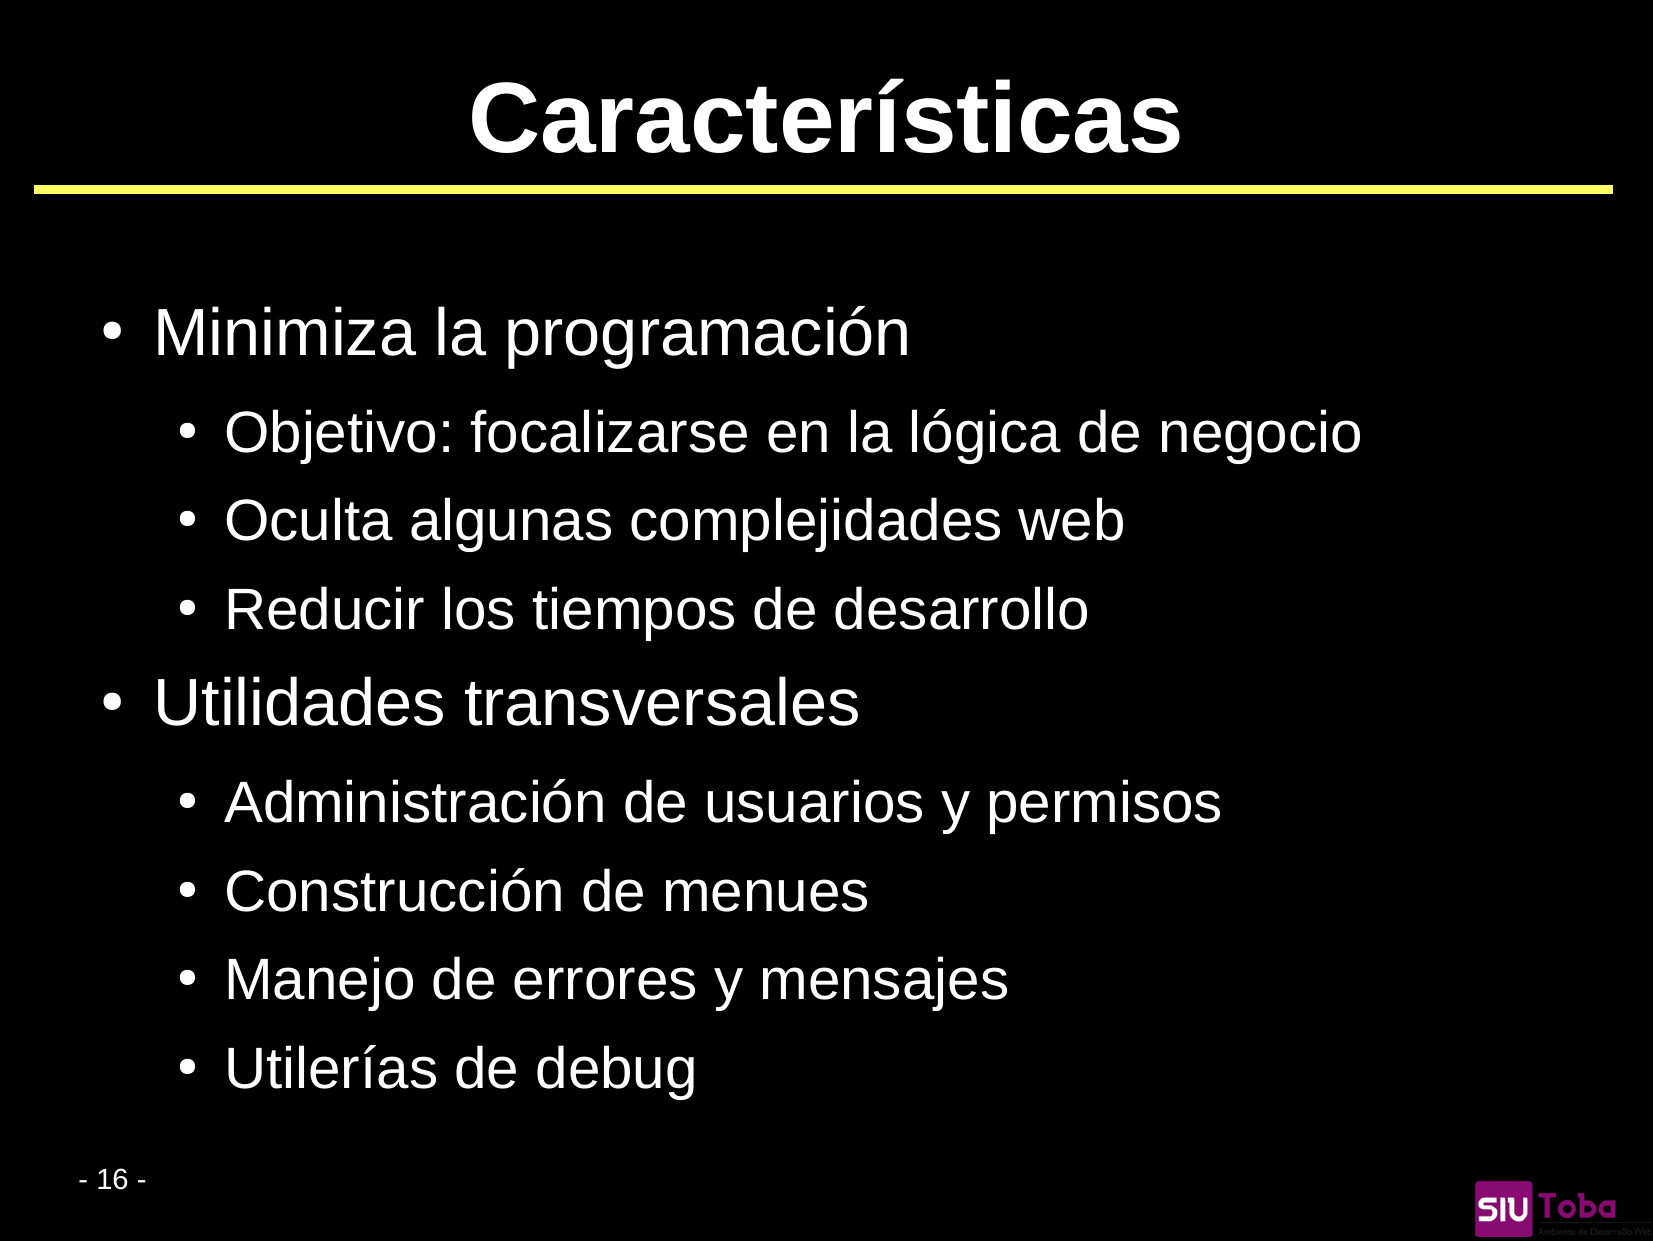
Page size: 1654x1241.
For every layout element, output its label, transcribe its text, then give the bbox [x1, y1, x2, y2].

picture [1475, 1181, 1652, 1237]
list Minimiza la programación Objetivo: focalizarse en la lógica de negocio Oculta algunas complejidades web Reducir los tiempos de desarrollo Utilidades transversales Administración de usuarios y permisos Construcción de menues Manejo de errores y mensajes Utilerías de debug [82, 295, 1565, 1101]
title Características [58, 47, 1594, 188]
